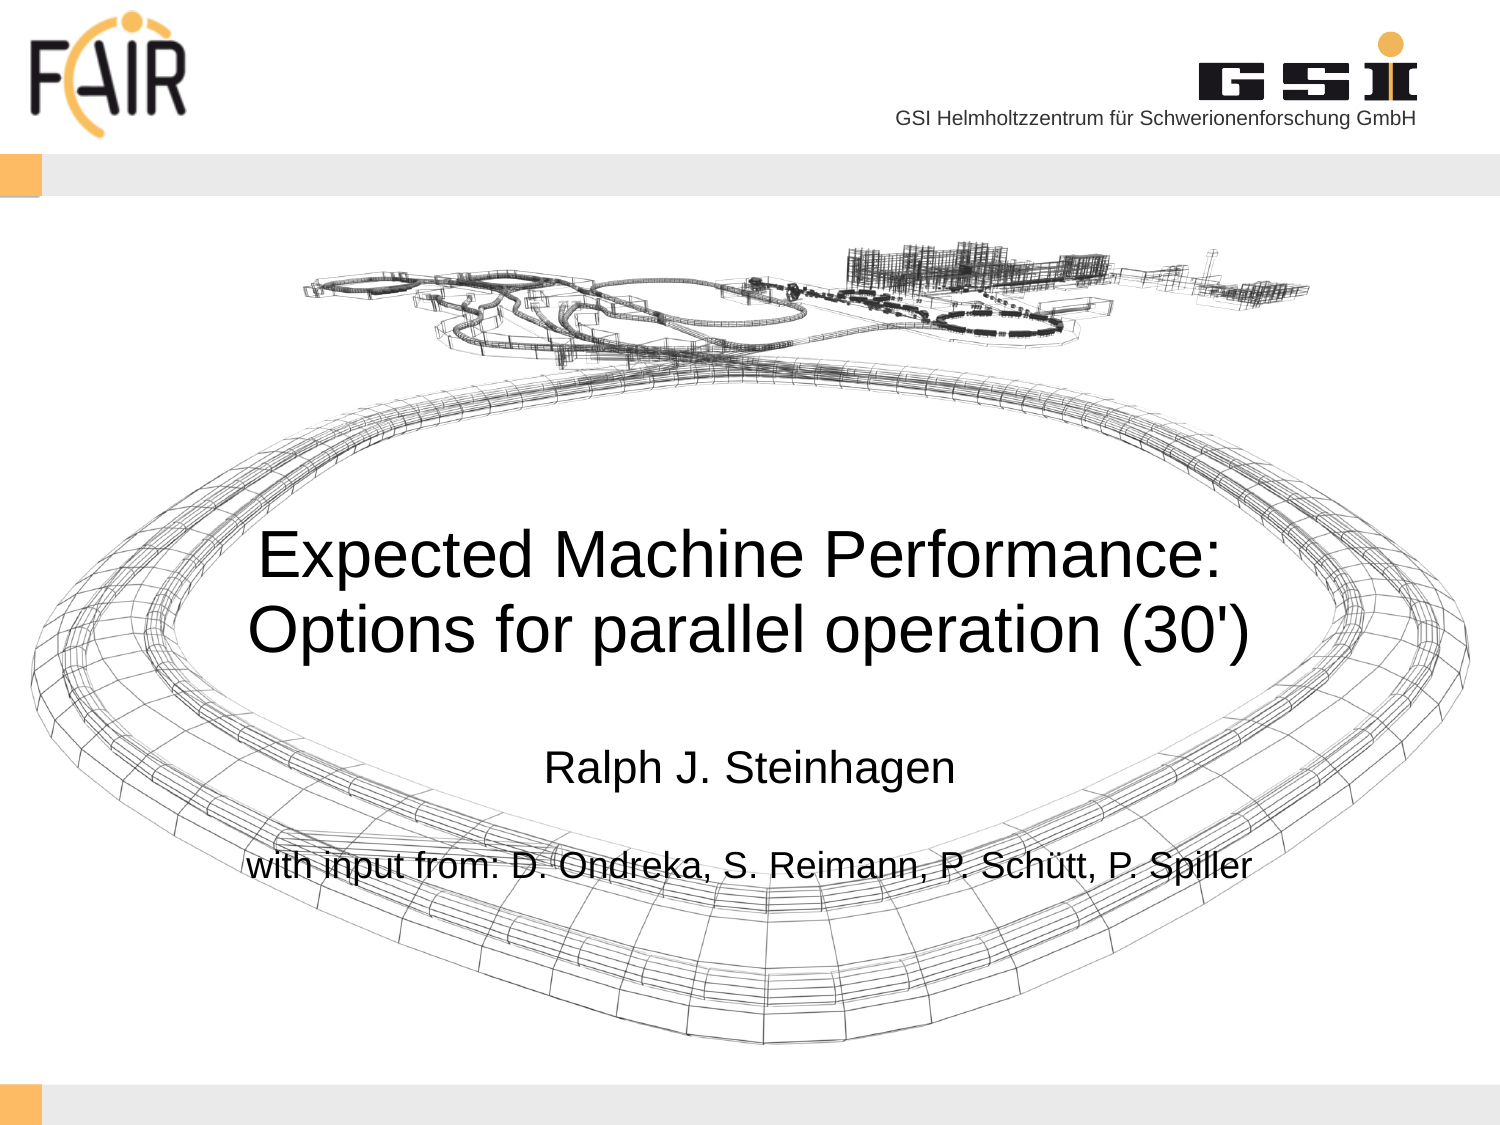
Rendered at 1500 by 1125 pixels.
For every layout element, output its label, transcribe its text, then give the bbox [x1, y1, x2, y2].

picture [30, 9, 187, 141]
picture [18, 232, 1483, 1062]
subtitle Expected Machine Performance: Options for parallel operation (30') Ralph J. Steinhagen with input from: D. Ondreka, S. Reimann, P. Schütt, P. Spiller [75, 243, 1425, 1052]
picture [1197, 29, 1419, 103]
